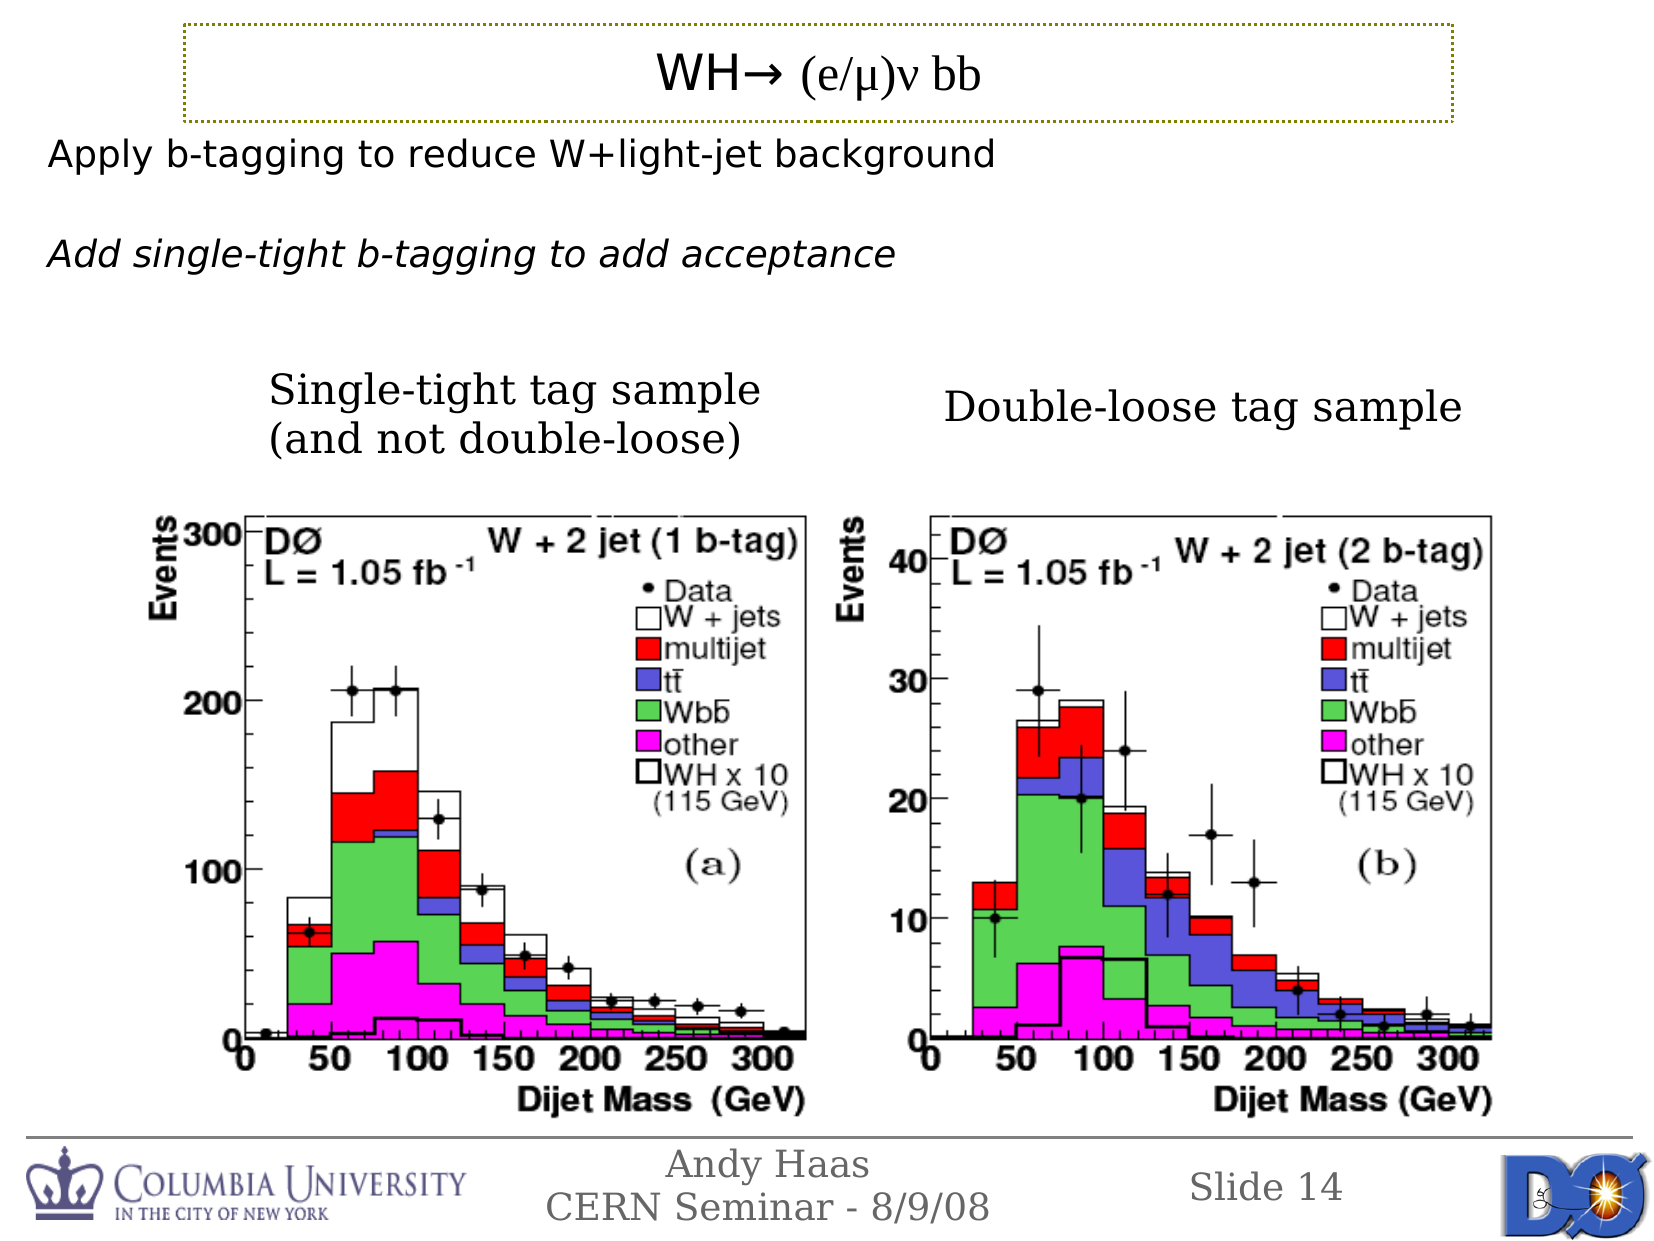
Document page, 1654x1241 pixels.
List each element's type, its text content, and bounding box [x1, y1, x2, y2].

text_box Double-loose tag sample [943, 382, 1464, 432]
title WH→ (e/μ)ν bb [184, 24, 1453, 122]
text_box Single-tight tag sample (and not double-loose) [268, 366, 763, 464]
picture [140, 499, 1520, 1125]
list Apply b-tagging to reduce W+light-jet background Add single-tight b-tagging to add acceptance [30, 140, 1470, 1125]
picture [1497, 1149, 1654, 1241]
